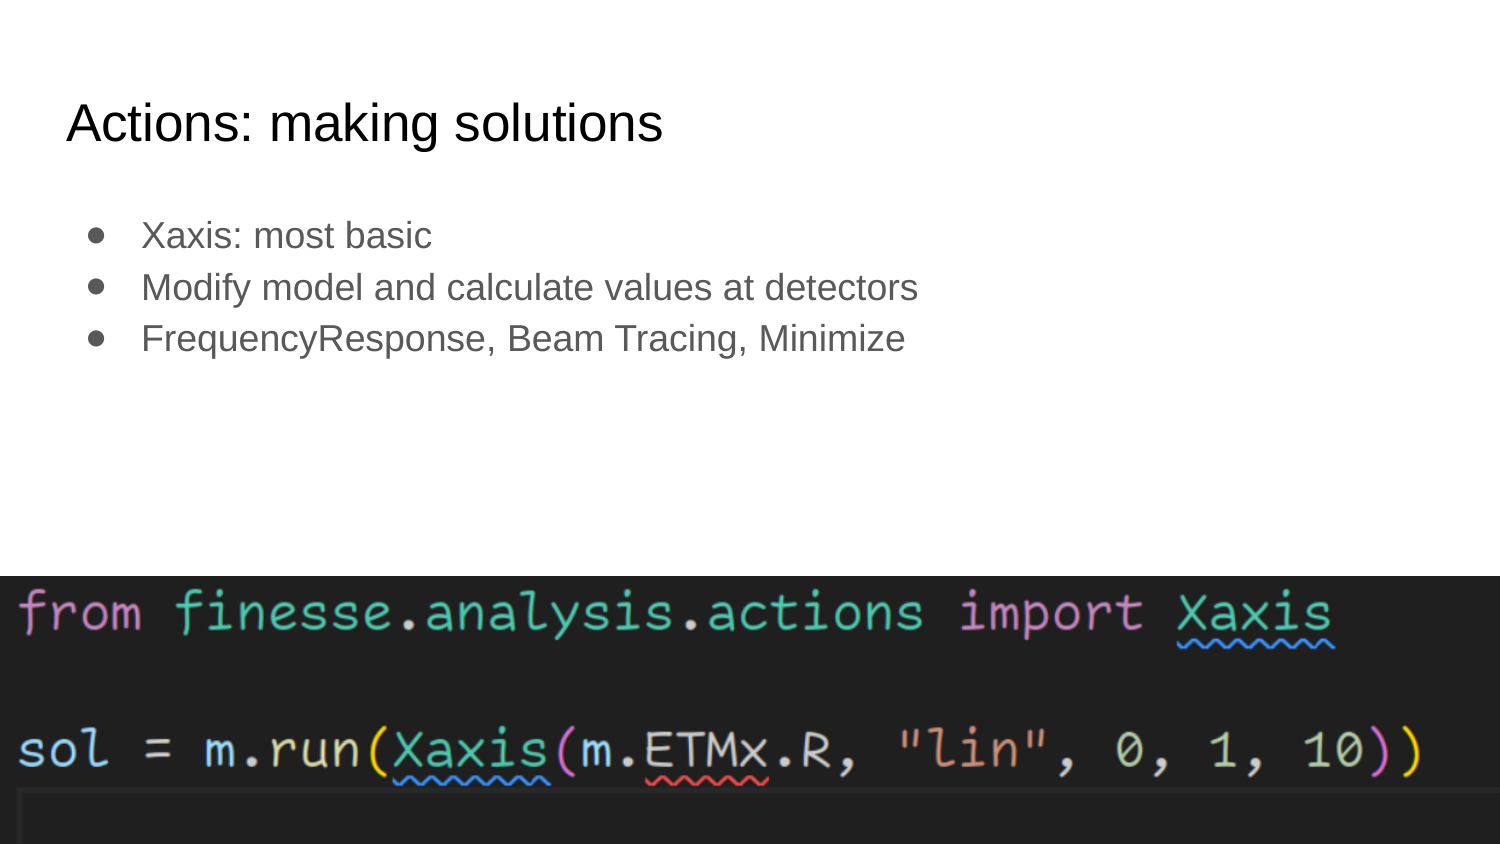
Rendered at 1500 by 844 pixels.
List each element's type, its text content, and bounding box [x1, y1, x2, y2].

title Actions: making solutions [51, 72, 1449, 167]
picture [0, 576, 1500, 844]
list Xaxis: most basic Modify model and calculate values at detectors FrequencyResponse, Beam Tracing, Minimize [51, 189, 1449, 552]
